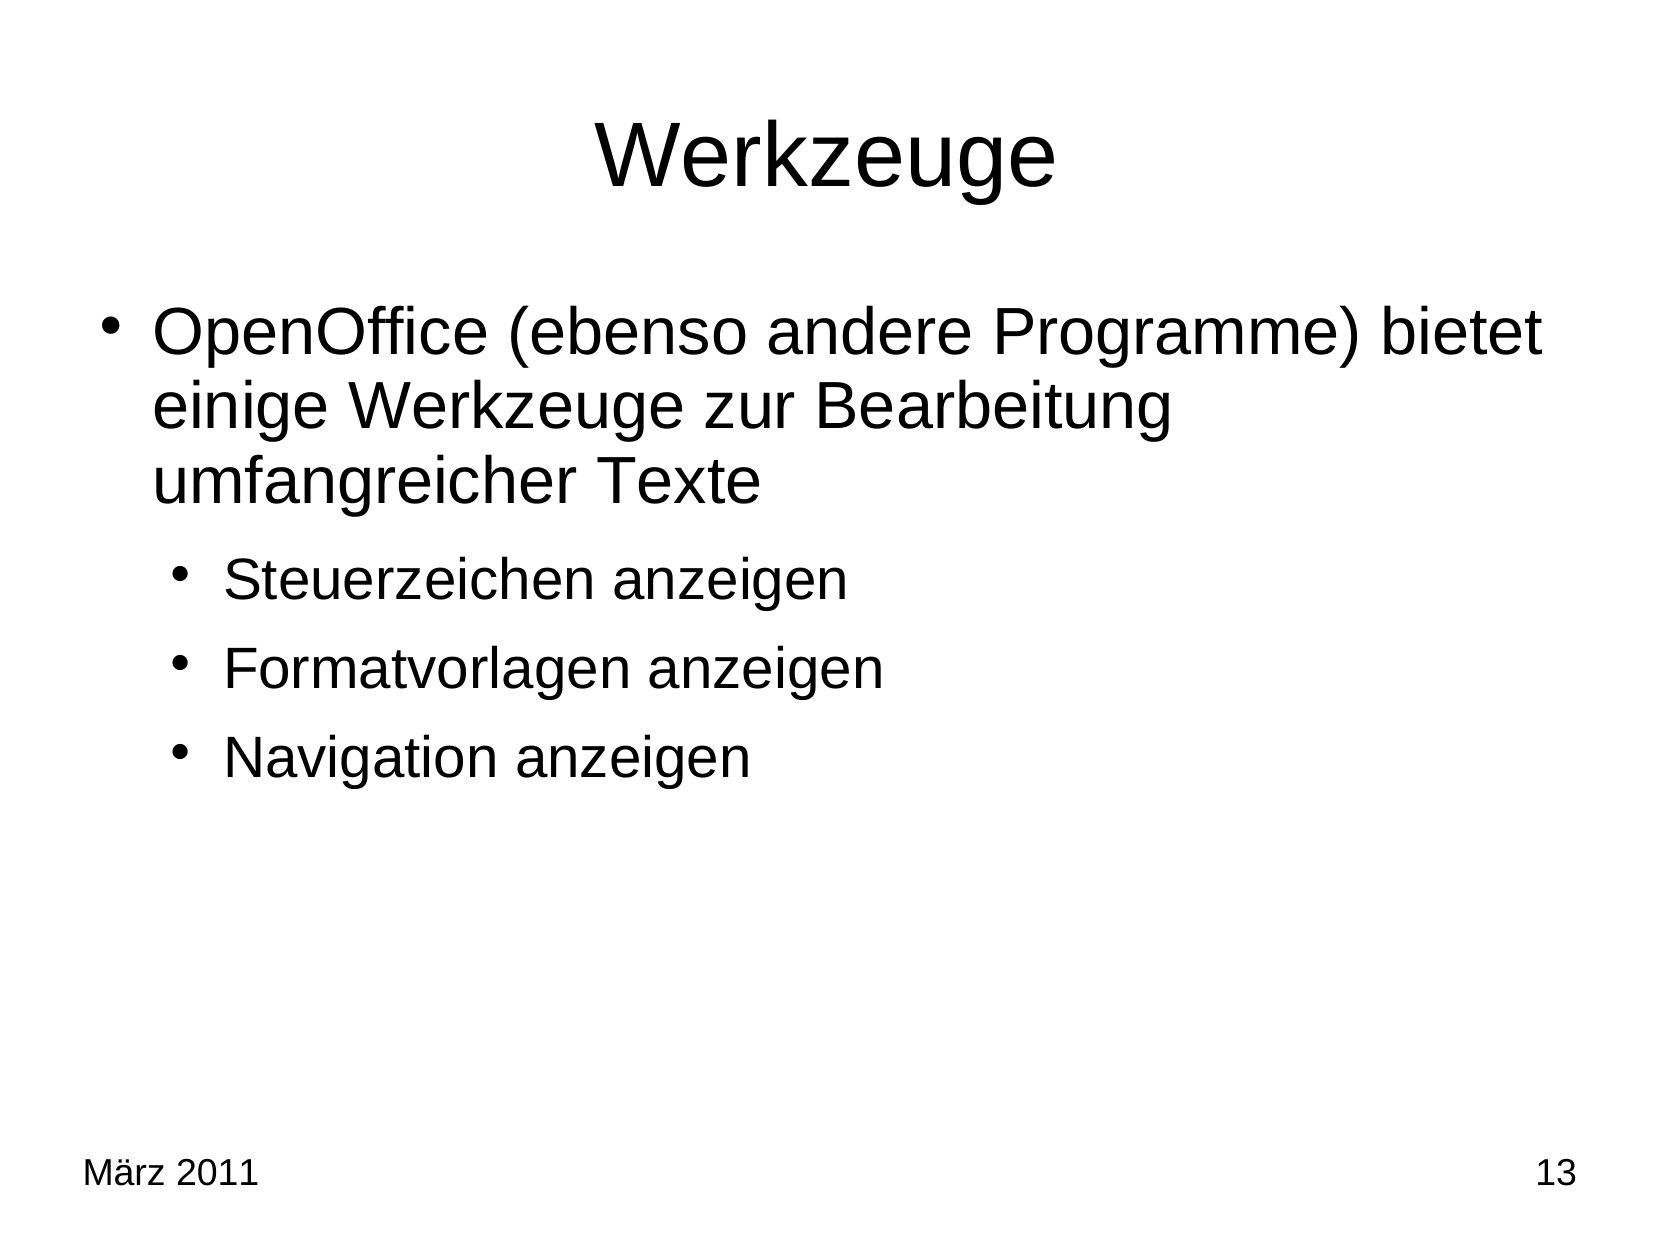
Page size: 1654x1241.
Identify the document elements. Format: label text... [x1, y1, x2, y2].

list OpenOffice (ebenso andere Programme) bietet einige Werkzeuge zur Bearbeitung umfangreicher Texte Steuerzeichen anzeigen Formatvorlagen anzeigen Navigation anzeigen [82, 290, 1571, 1109]
title Werkzeuge [82, 49, 1571, 257]
